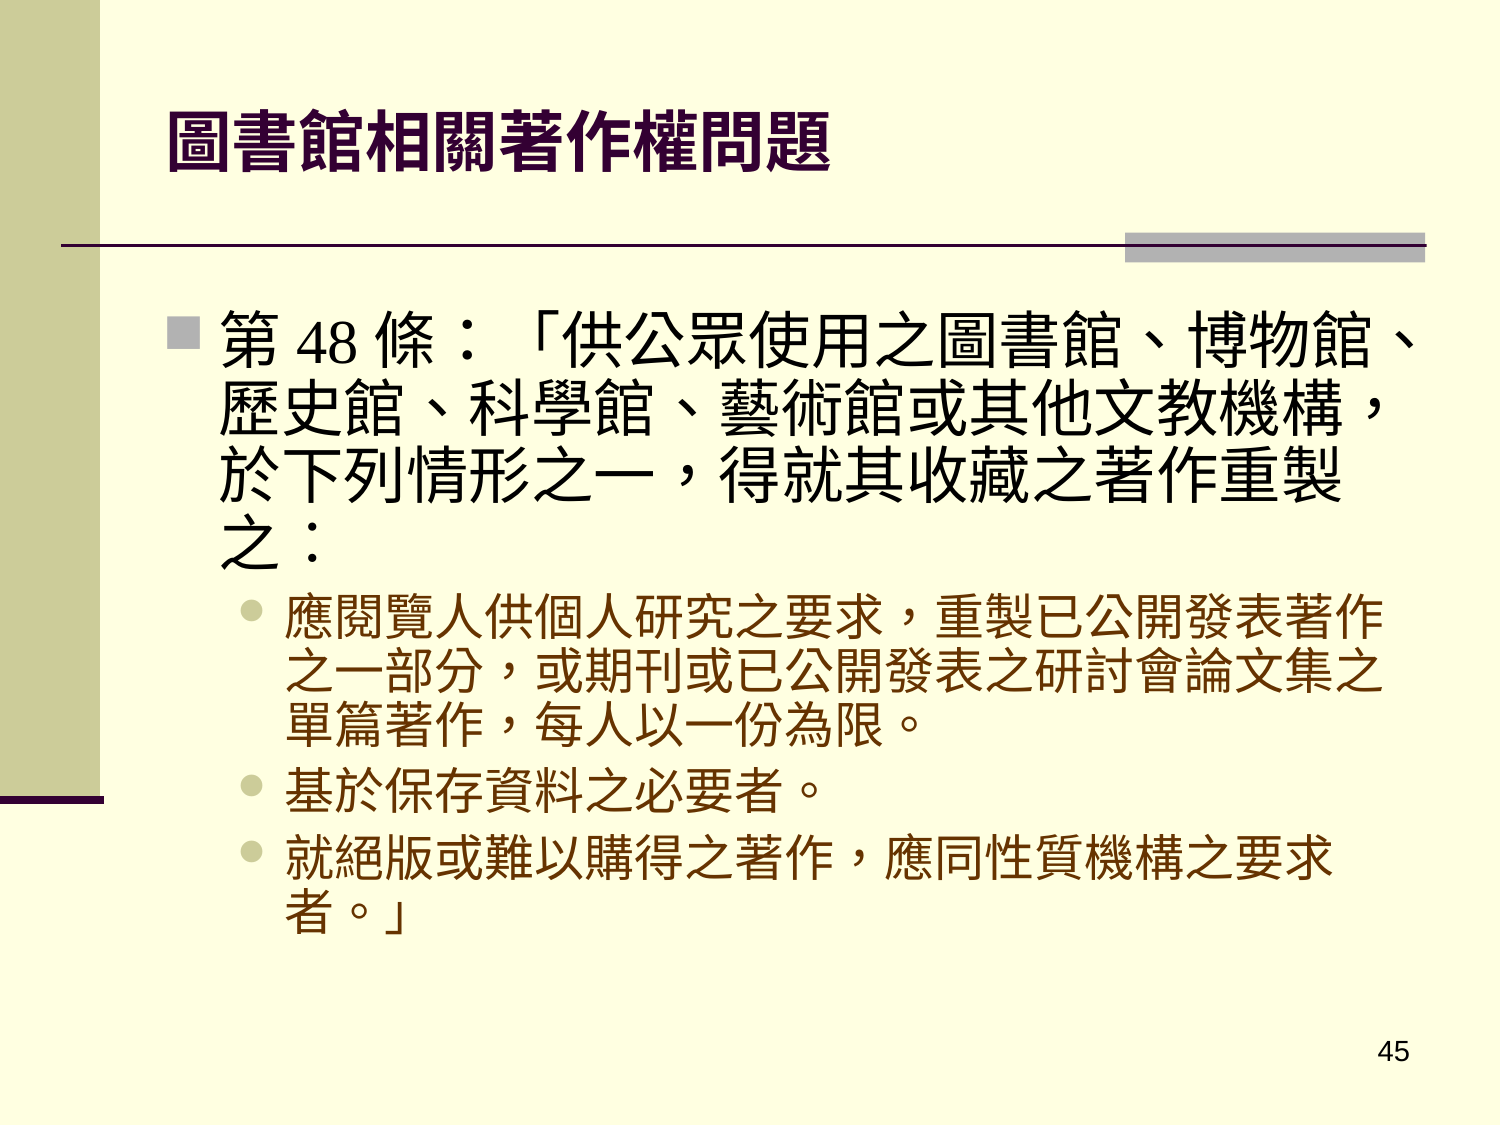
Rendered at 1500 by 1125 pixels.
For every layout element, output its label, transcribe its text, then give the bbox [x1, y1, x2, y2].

list 第48條：「供公眾使用之圖書館、博物館、歷史館、科學館、藝術館或其他文教機構，於下列情形之一，得就其收藏之著作重製之︰ 應閱覽人供個人研究之要求，重製已公開發表著作之一部分，或期刊或已公開發表之研討會論文集之單篇著作，每人以一份為限。 基於保存資料之必要者。 就絕版或難以購得之著作，應同性質機構之要求者。」 [147, 302, 1423, 1000]
text_box <編號> [1074, 1024, 1426, 1103]
title 圖書館相關著作權問題 [150, 45, 1426, 234]
